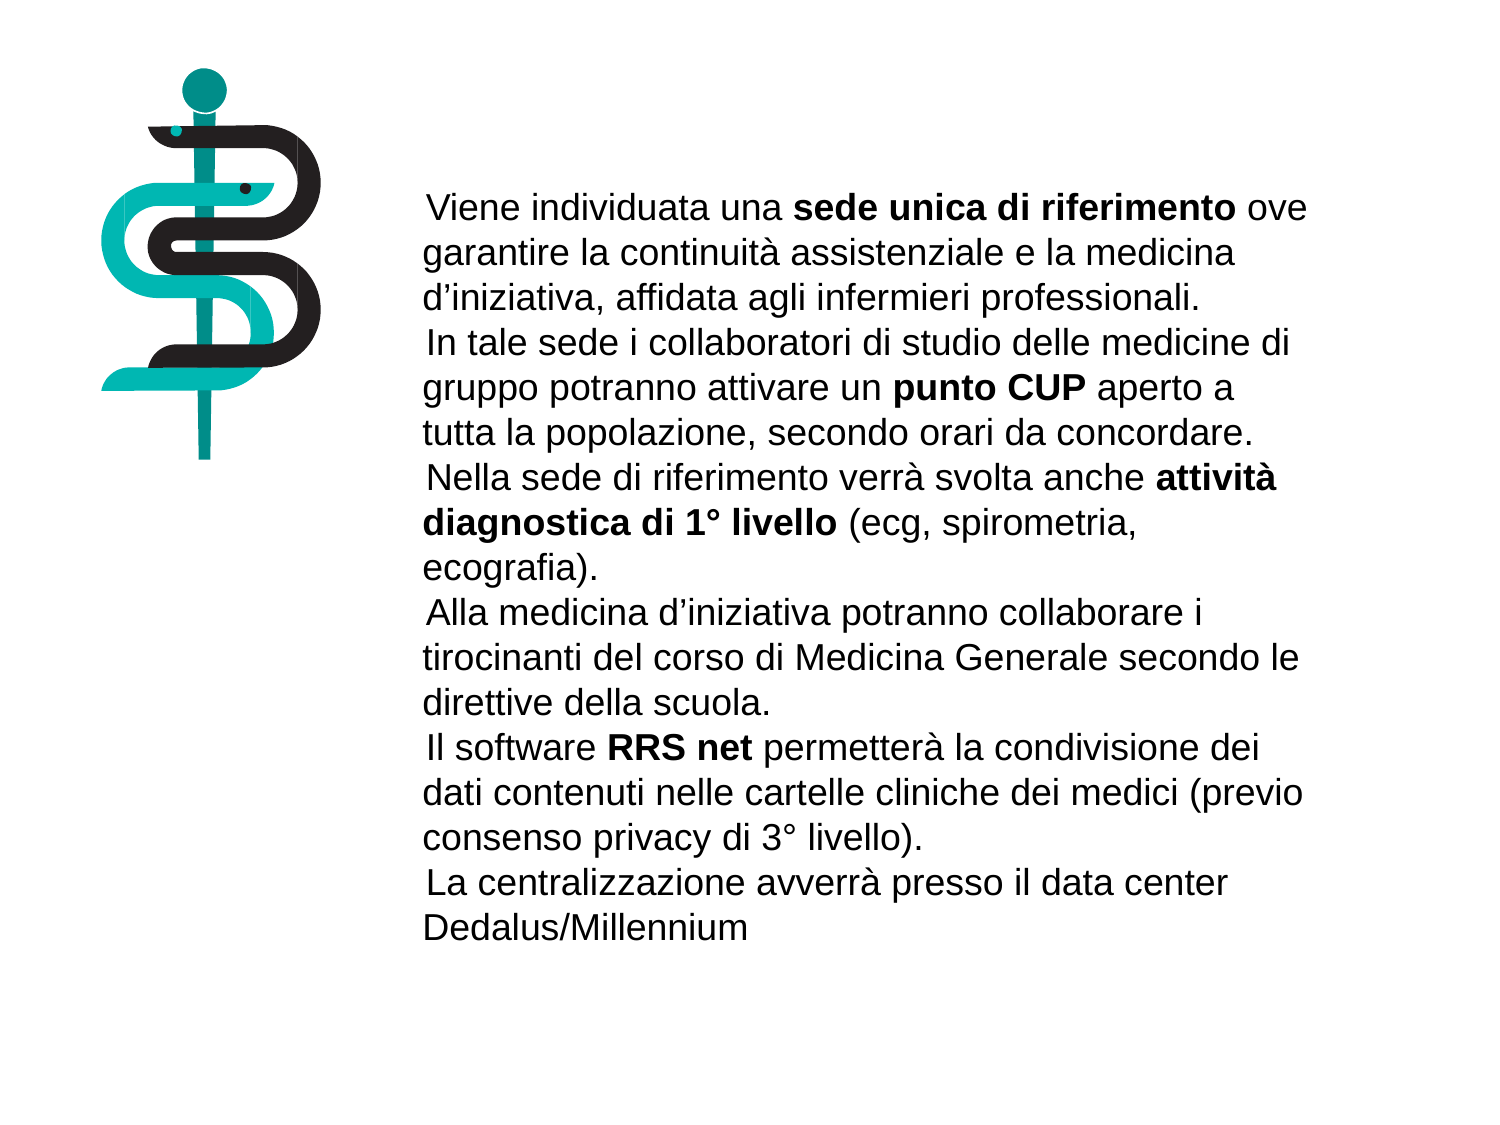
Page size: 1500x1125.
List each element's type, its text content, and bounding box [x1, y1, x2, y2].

text_box Viene individuata una sede unica di riferimento ove garantire la continuità assistenziale e la medicina d’iniziativa, affidata agli infermieri professionali. In tale sede i collaboratori di studio delle medicine di gruppo potranno attivare un punto CUP aperto a tutta la popolazione, secondo orari da concordare. Nella sede di riferimento verrà svolta anche attività diagnostica di 1° livello (ecg, spirometria, ecografia). Alla medicina d’iniziativa potranno collaborare i tirocinanti del corso di Medicina Generale secondo le direttive della scuola. Il software RRS net permetterà la condivisione dei dati contenuti nelle cartelle cliniche dei medici (previo consenso privacy di 3° livello). La centralizzazione avverrà presso il data center Dedalus/Millennium [407, 175, 1323, 956]
text_box [101, 112, 321, 460]
text_box [183, 69, 226, 112]
